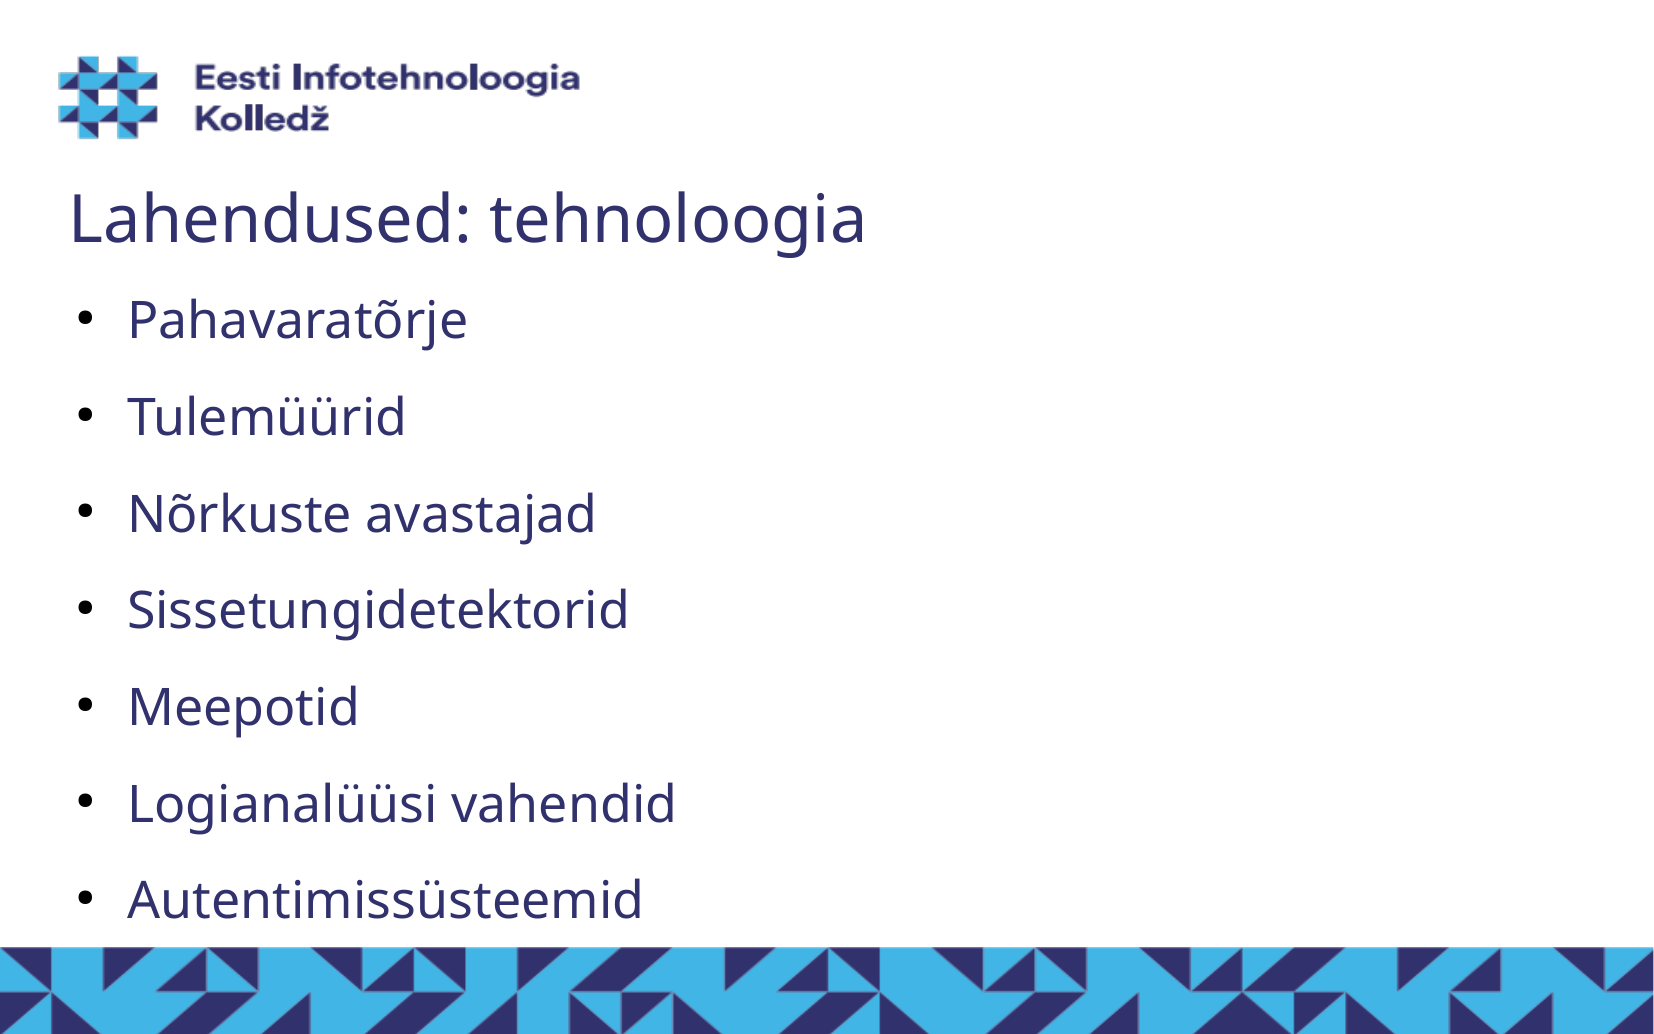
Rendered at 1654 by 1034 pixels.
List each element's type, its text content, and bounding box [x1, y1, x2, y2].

list Pahavaratõrje Tulemüürid Nõrkuste avastajad Sissetungidetektorid Meepotid Logianalüüsi vahendid Autentimissüsteemid [59, 283, 1595, 936]
title Lahendused: tehnoloogia [68, 147, 1536, 283]
